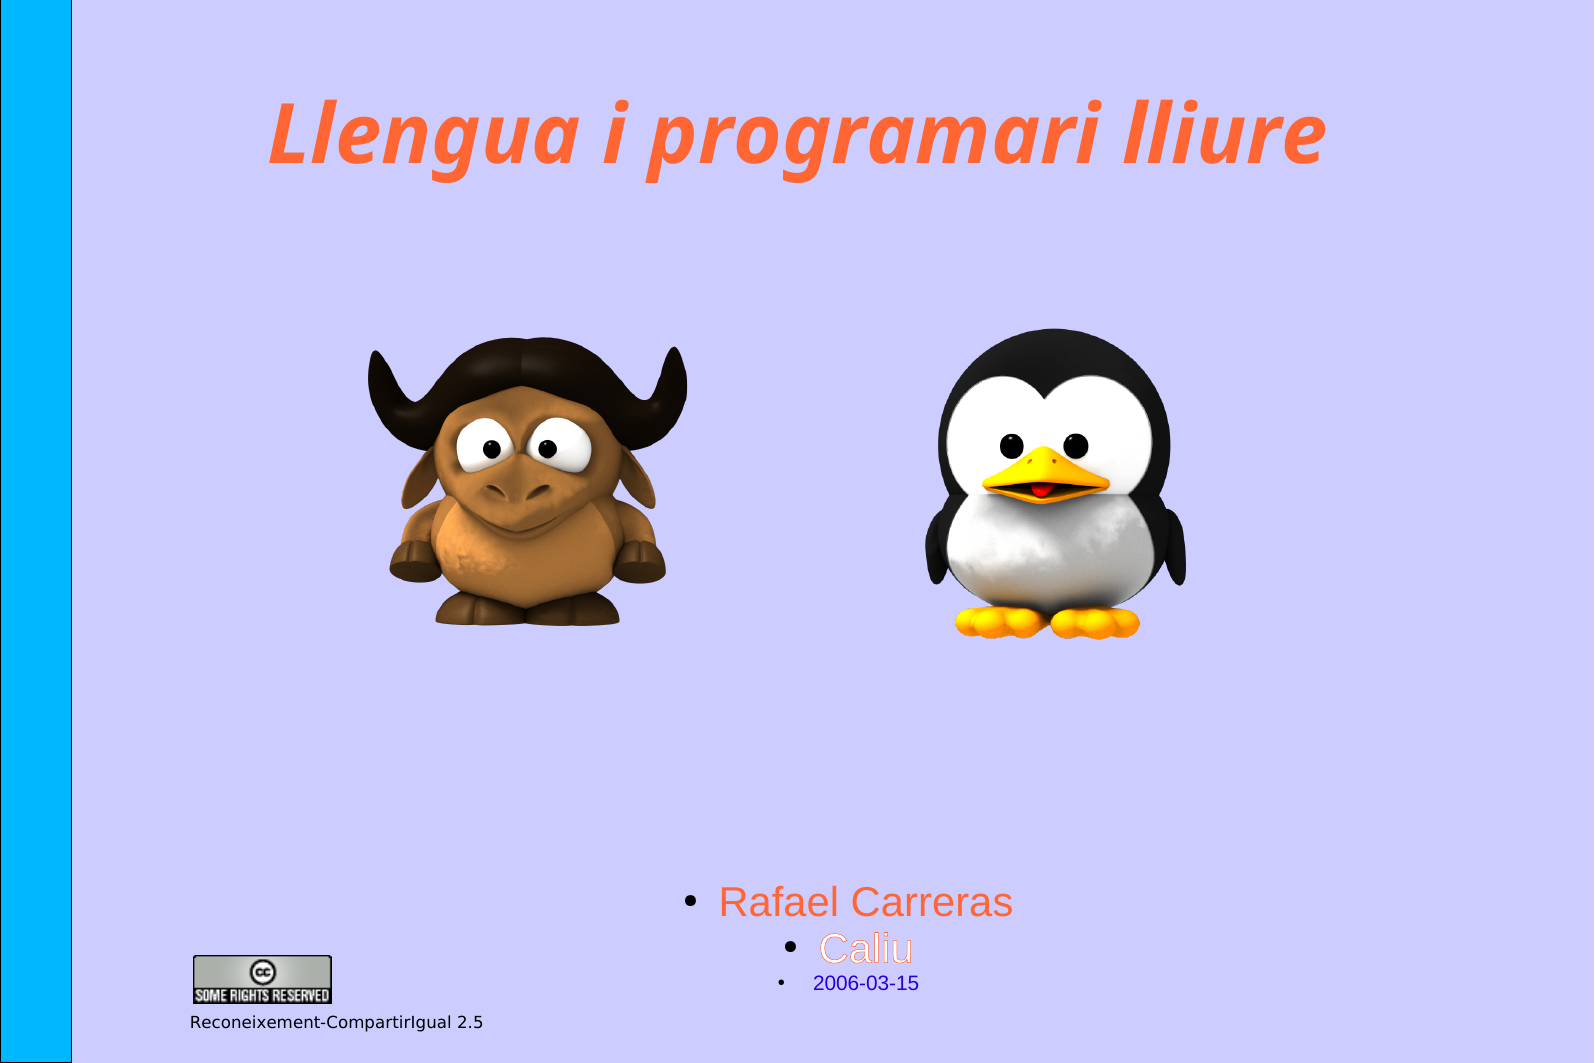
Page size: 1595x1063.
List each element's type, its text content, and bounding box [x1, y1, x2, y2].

text_box Reconeixement-CompartirIgual 2.5 [189, 1012, 712, 1033]
title Llengua i programari lliure [117, 42, 1479, 221]
picture [321, 310, 737, 727]
subtitle Rafael Carreras Caliu 2006-03-15 [147, 852, 1479, 1021]
picture [809, 264, 1299, 754]
picture [193, 955, 332, 1004]
